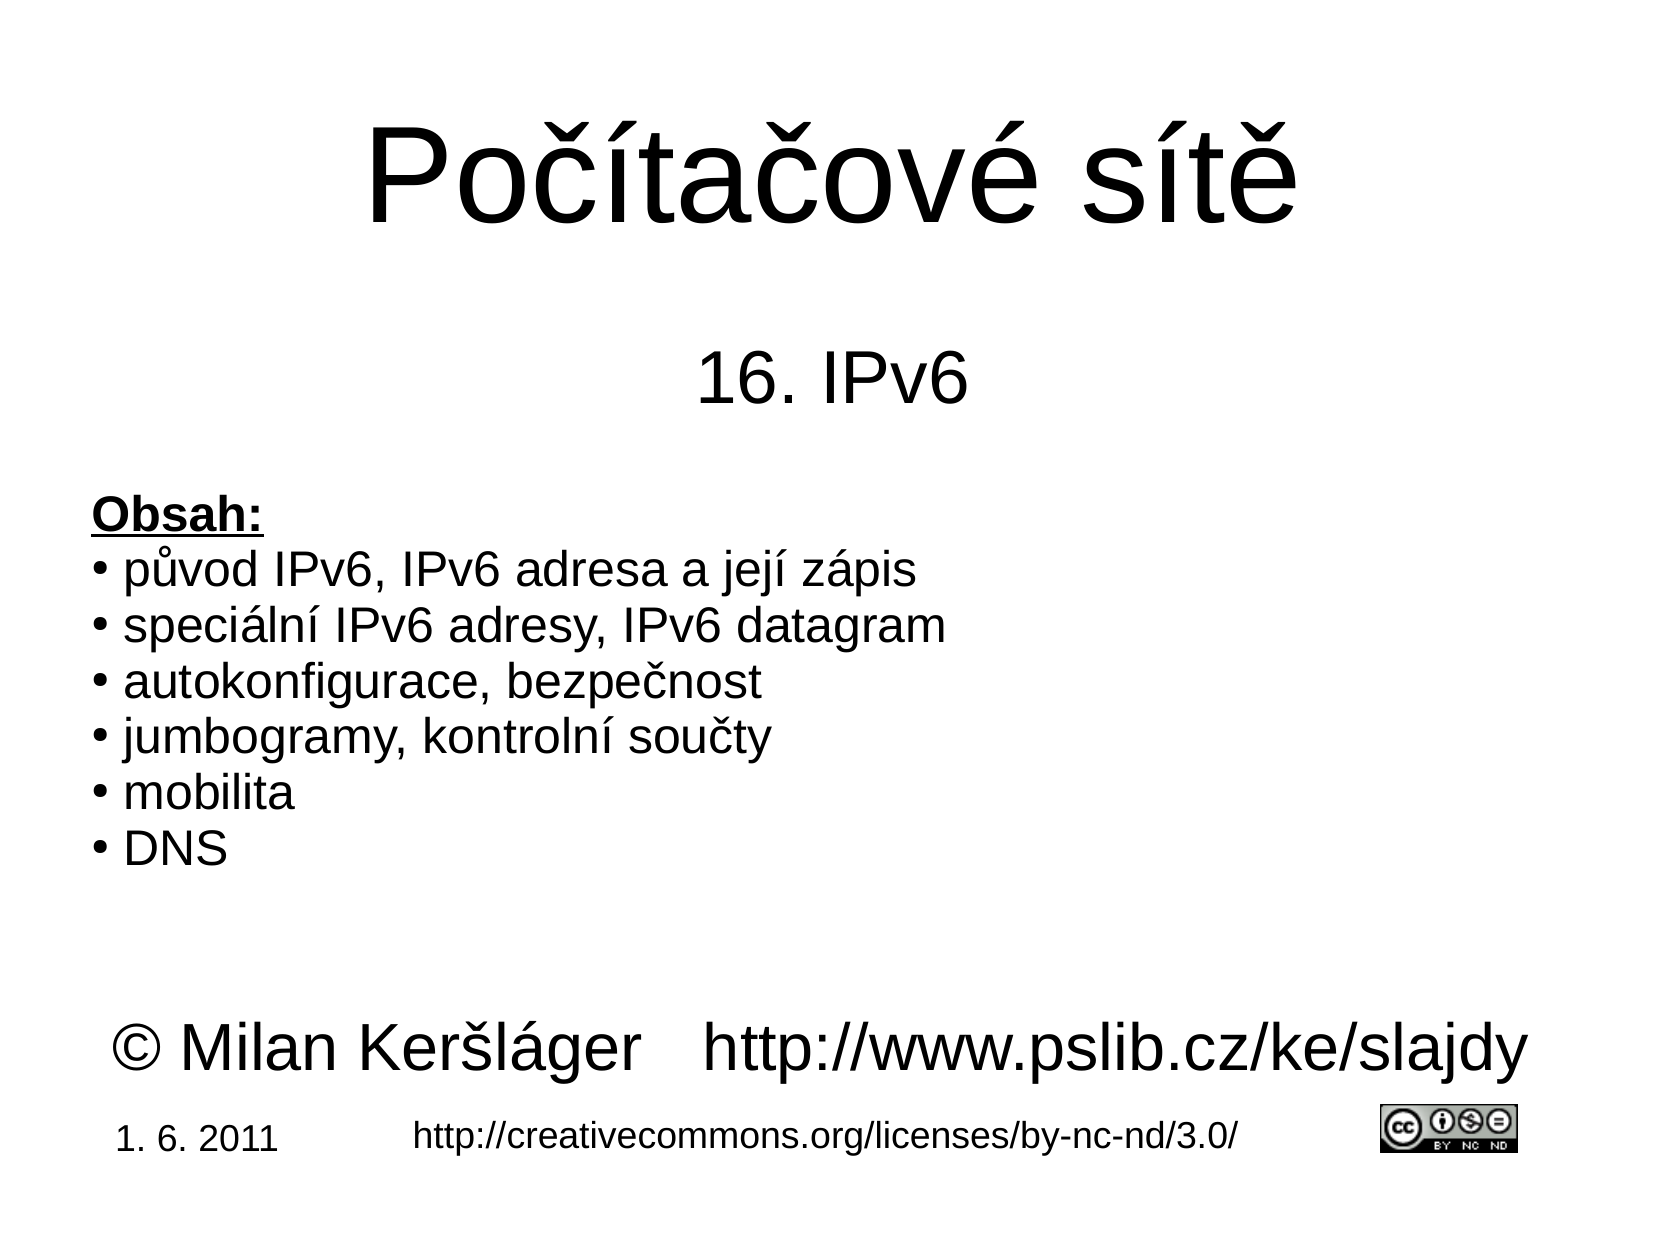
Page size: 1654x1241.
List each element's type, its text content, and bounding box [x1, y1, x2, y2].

text_box http://creativecommons.org/licenses/by-nc-nd/3.0/ [339, 1107, 1313, 1165]
text_box 1.6.2011 [100, 1110, 337, 1168]
list © Milan Keršláger http://www.pslib.cz/ke/slajdy [76, 1009, 1565, 1087]
title Počítačové sítě 16. IPv6 [88, 56, 1577, 461]
picture [1380, 1104, 1518, 1153]
text_box Obsah: původ IPv6, IPv6 adresa a její zápis speciální IPv6 adresy, IPv6 datagram autokonfigurace, bezpečnost jumbogramy, kontrolní součty mobilita DNS [76, 478, 1583, 884]
